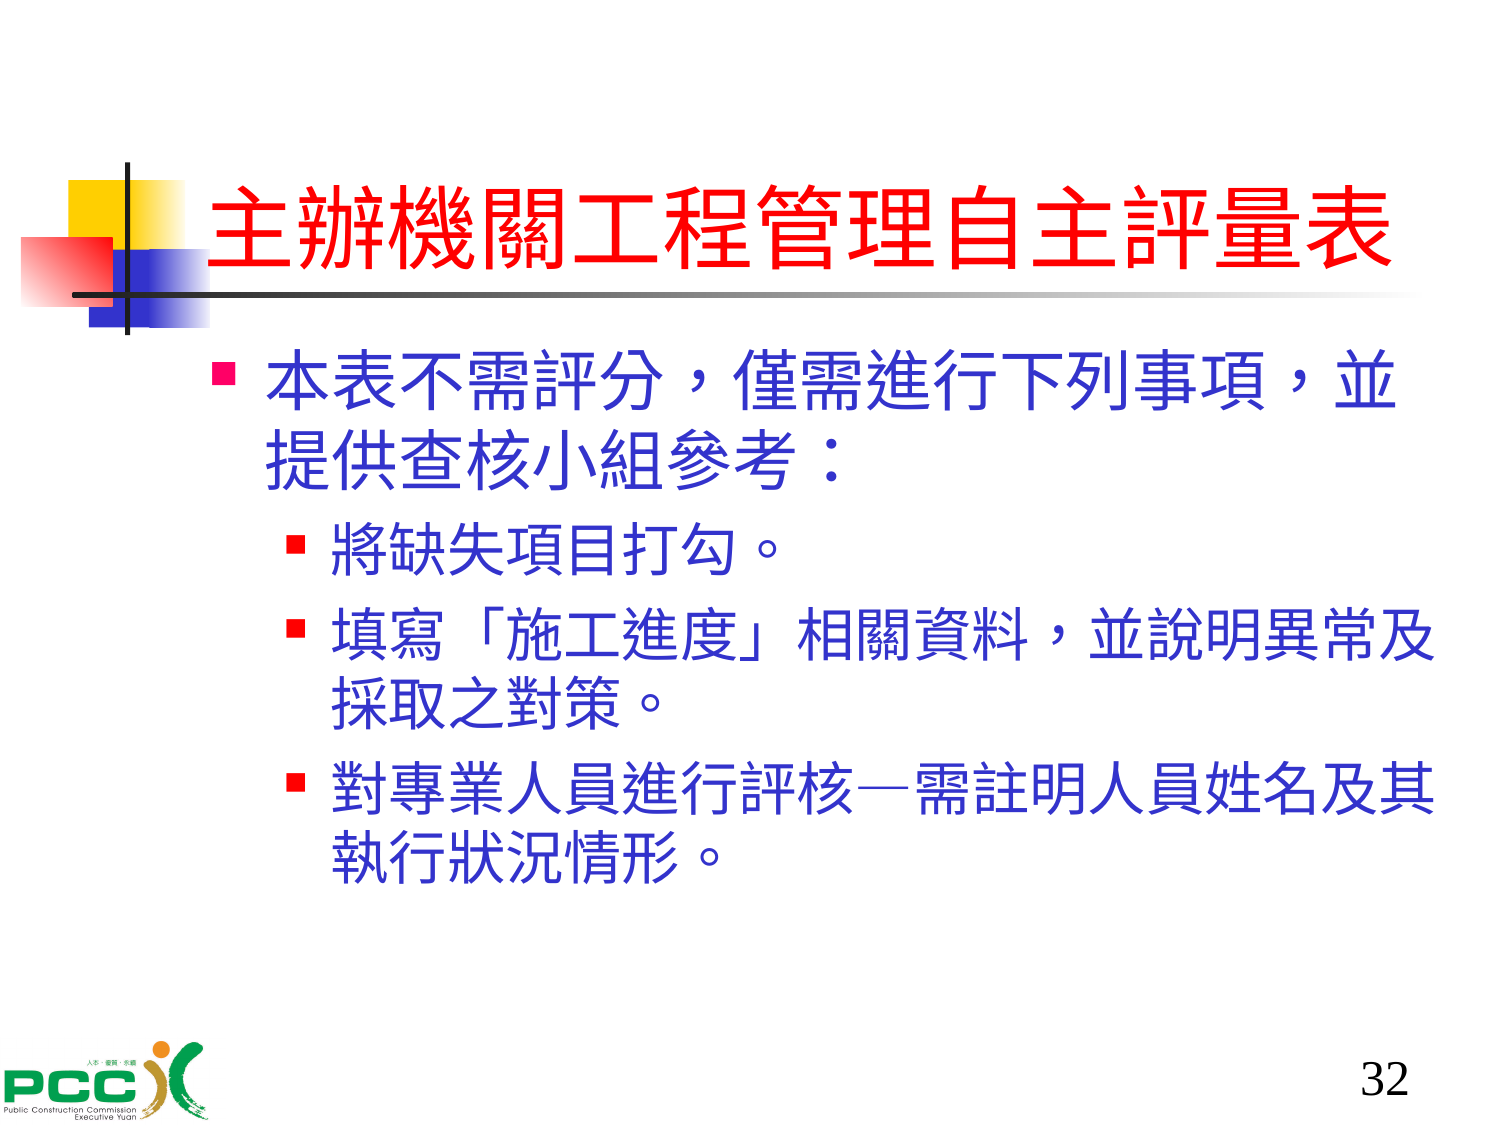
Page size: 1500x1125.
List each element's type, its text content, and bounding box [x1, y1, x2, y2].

picture [0, 1037, 226, 1125]
title 主辦機關工程管理自主評量表 [188, 101, 1468, 289]
list 本表不需評分，僅需進行下列事項，並提供查核小組參考： 將缺失項目打勾。 填寫「施工進度」相關資料，並說明異常及採取之對策。 對專業人員進行評核—需註明人員姓名及其執行狀況情形。 [193, 331, 1469, 1007]
